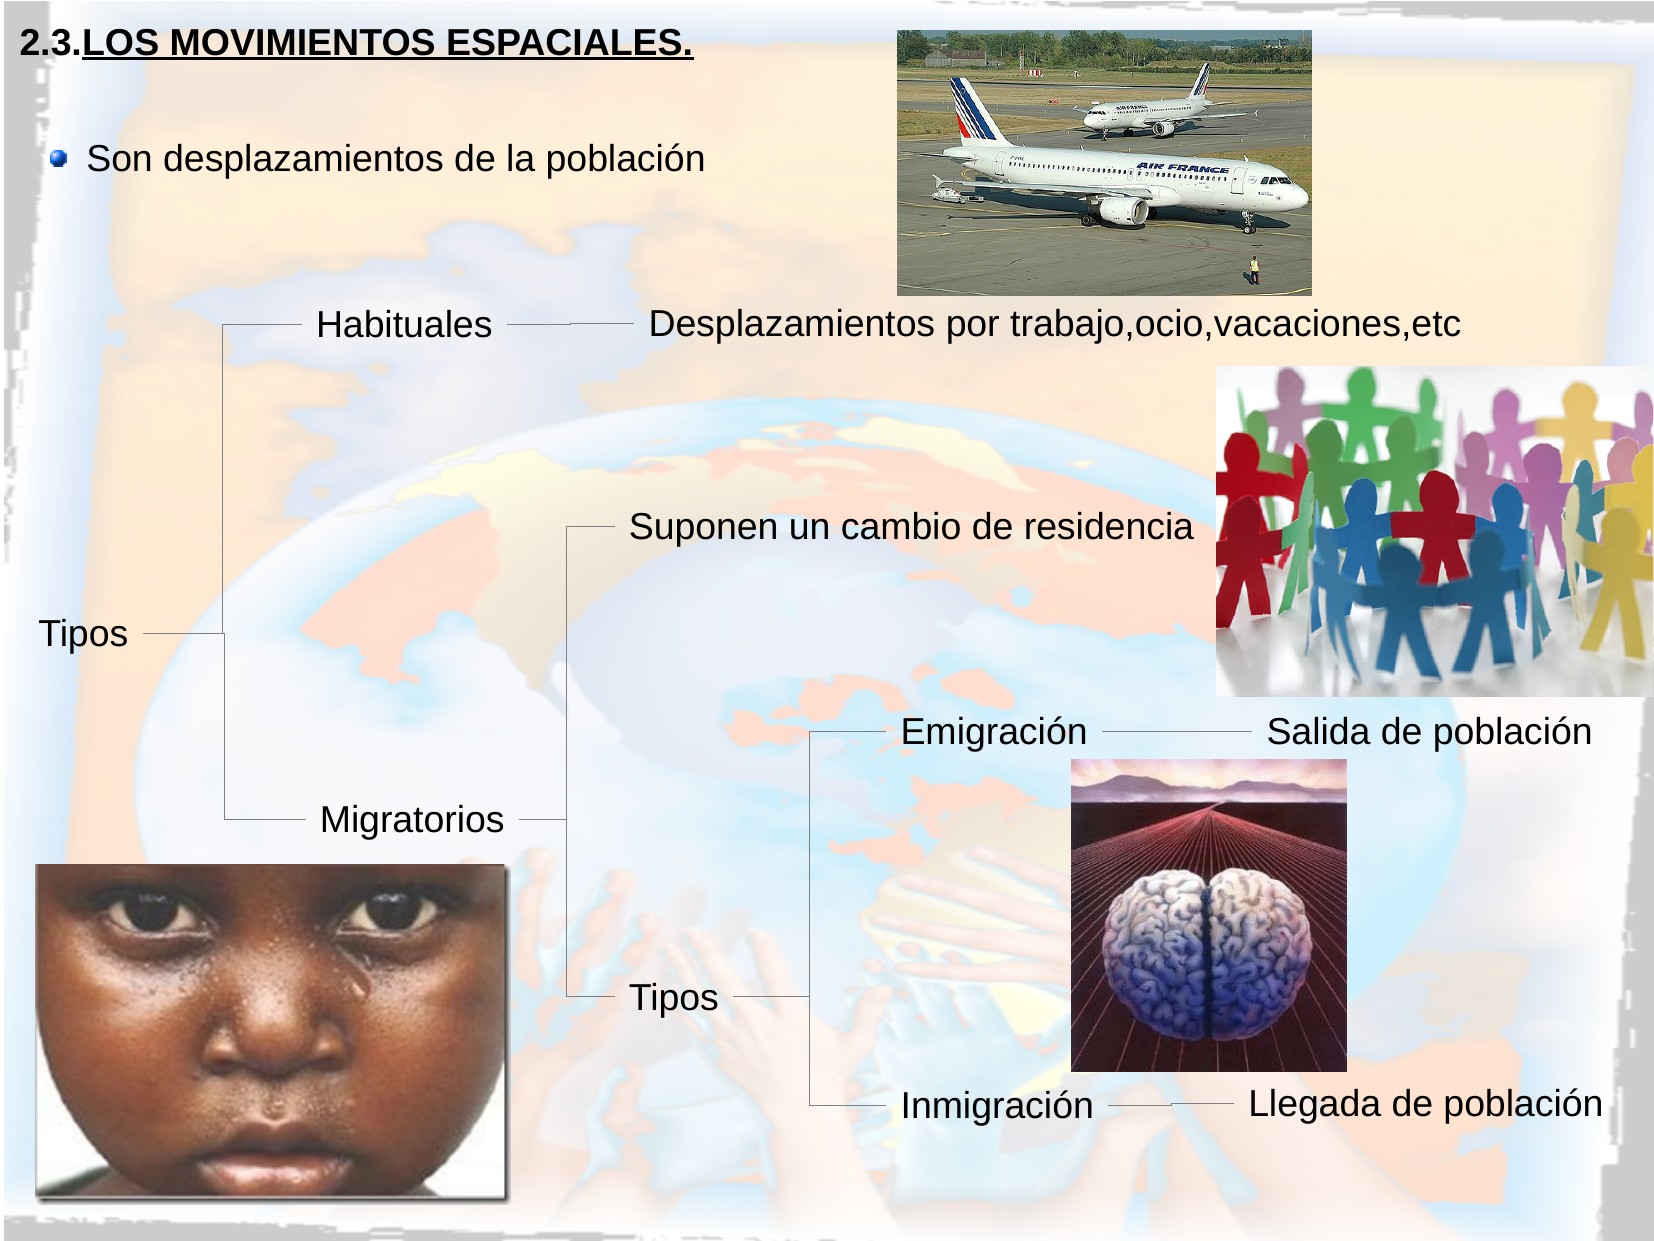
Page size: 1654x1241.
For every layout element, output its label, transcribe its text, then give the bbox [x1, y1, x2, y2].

text_box Tipos [614, 968, 734, 1026]
text_box Emigración [885, 702, 1103, 760]
text_box Migratorios [305, 791, 520, 849]
text_box Suponen un cambio de residencia [614, 498, 1210, 556]
text_box Llegada de población [1233, 1074, 1619, 1132]
text_box Habituales [301, 296, 508, 354]
text_box Tipos [23, 604, 144, 662]
text_box Desplazamientos por trabajo,ocio,vacaciones,etc [633, 295, 1477, 353]
picture [4, 1, 1654, 1241]
text_box Salida de población [1251, 702, 1608, 760]
text_box Son desplazamientos de la población [36, 129, 721, 187]
text_box 2.3.LOS MOVIMIENTOS ESPACIALES. [4, 14, 709, 71]
text_box Inmigración [885, 1077, 1109, 1134]
